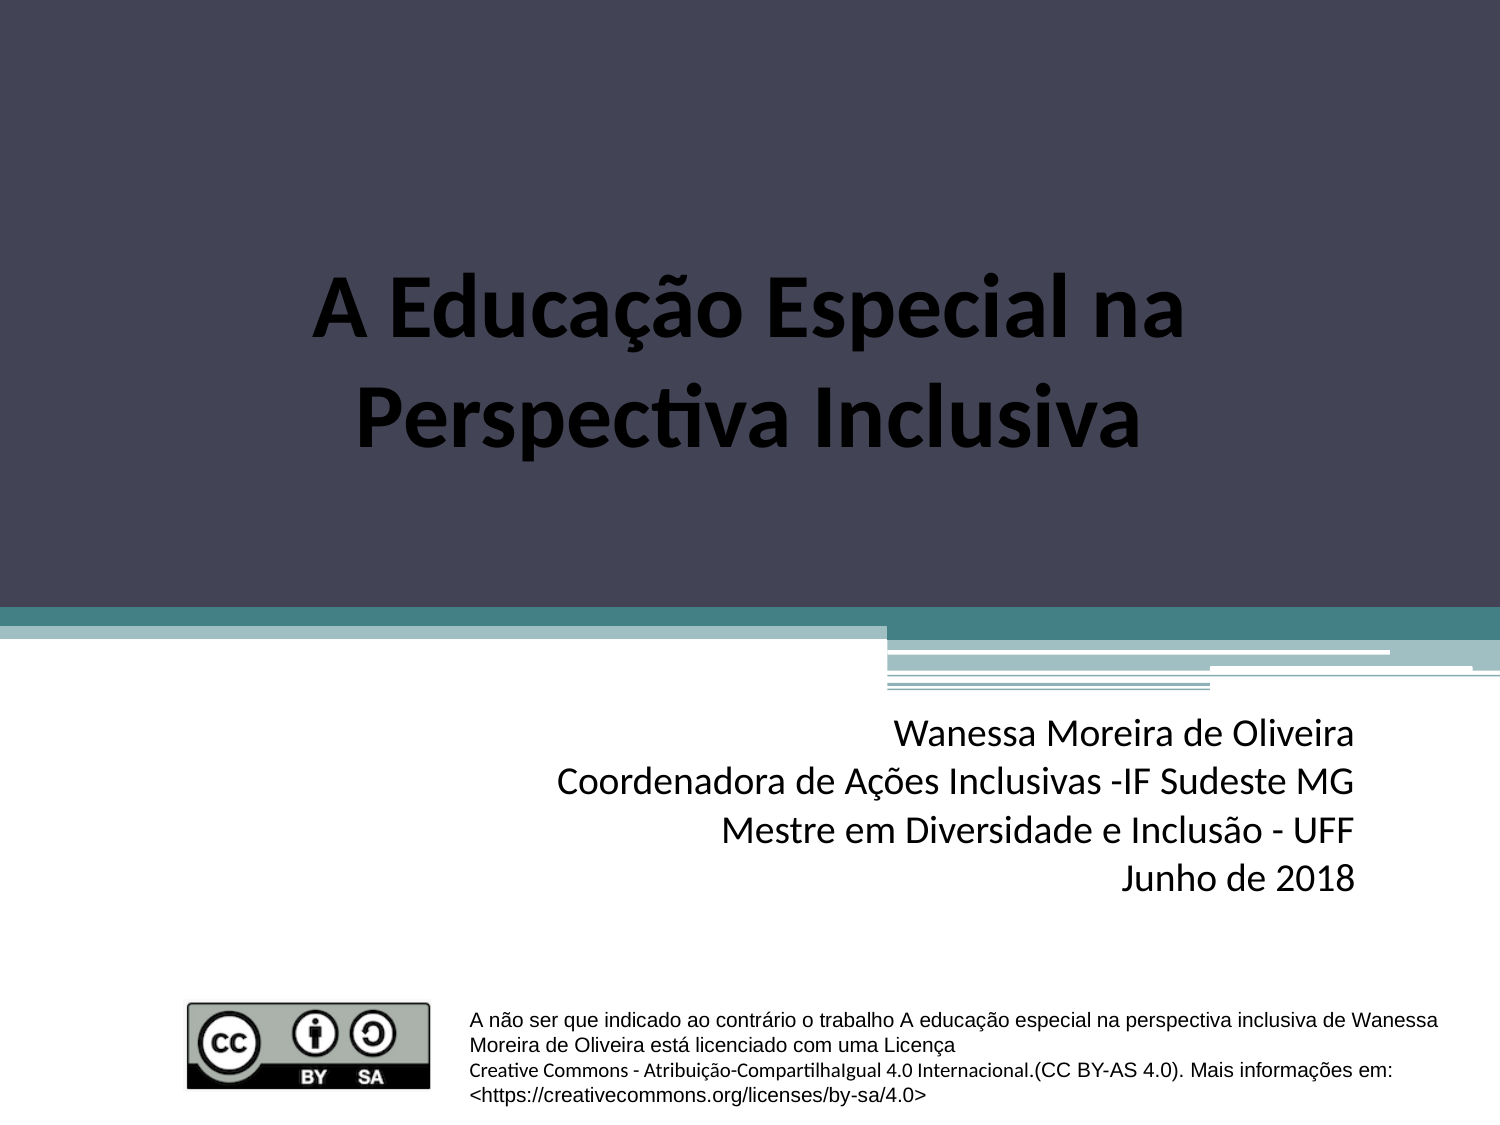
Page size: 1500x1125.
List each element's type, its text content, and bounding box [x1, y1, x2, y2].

text_box A não ser que indicado ao contrário o trabalho A educação especial na perspectiva inclusiva de Wanessa Moreira de Oliveira está licenciado com uma Licença Creative Commons - Atribuição-CompartilhaIgual 4.0 Internacional.(CC BY-AS 4.0). Mais informações em: <https://creativecommons.org/licenses/by-sa/4.0> [455, 1000, 1500, 1115]
picture [183, 999, 432, 1092]
title A Educação Especial na Perspectiva Inclusiva [112, 231, 1388, 473]
subtitle Wanessa Moreira de Oliveira Coordenadora de Ações Inclusivas -IF Sudeste MG Mestre em Diversidade e Inclusão - UFF Junho de 2018 [531, 708, 1393, 922]
